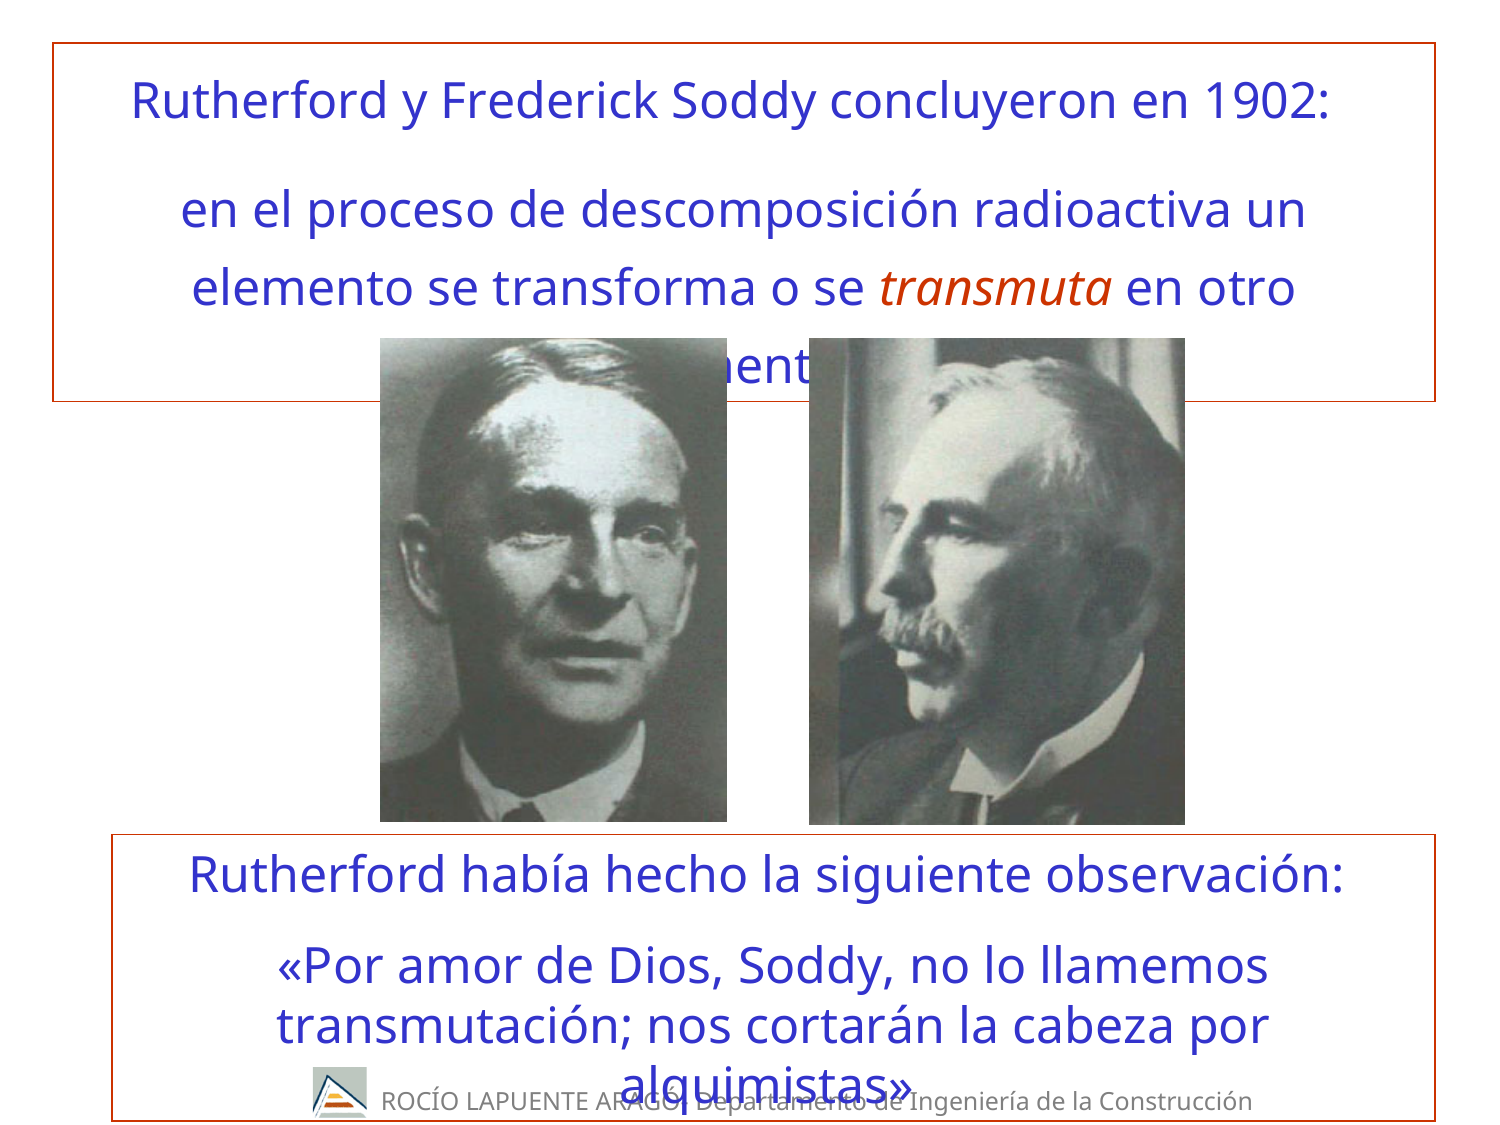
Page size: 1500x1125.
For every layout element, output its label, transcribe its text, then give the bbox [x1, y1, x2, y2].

text_box Rutherford había hecho la siguiente observación: «Por amor de Dios, Soddy, no lo llamemos transmutación; nos cortarán la cabeza por alquimistas» [112, 834, 1436, 1122]
picture [809, 338, 1185, 825]
text_box Rutherford y Frederick Soddy concluyeron en 1902: en el proceso de descomposición radioactiva un elemento se transforma o se transmuta en otro elemento. [53, 42, 1436, 402]
picture [380, 338, 727, 822]
